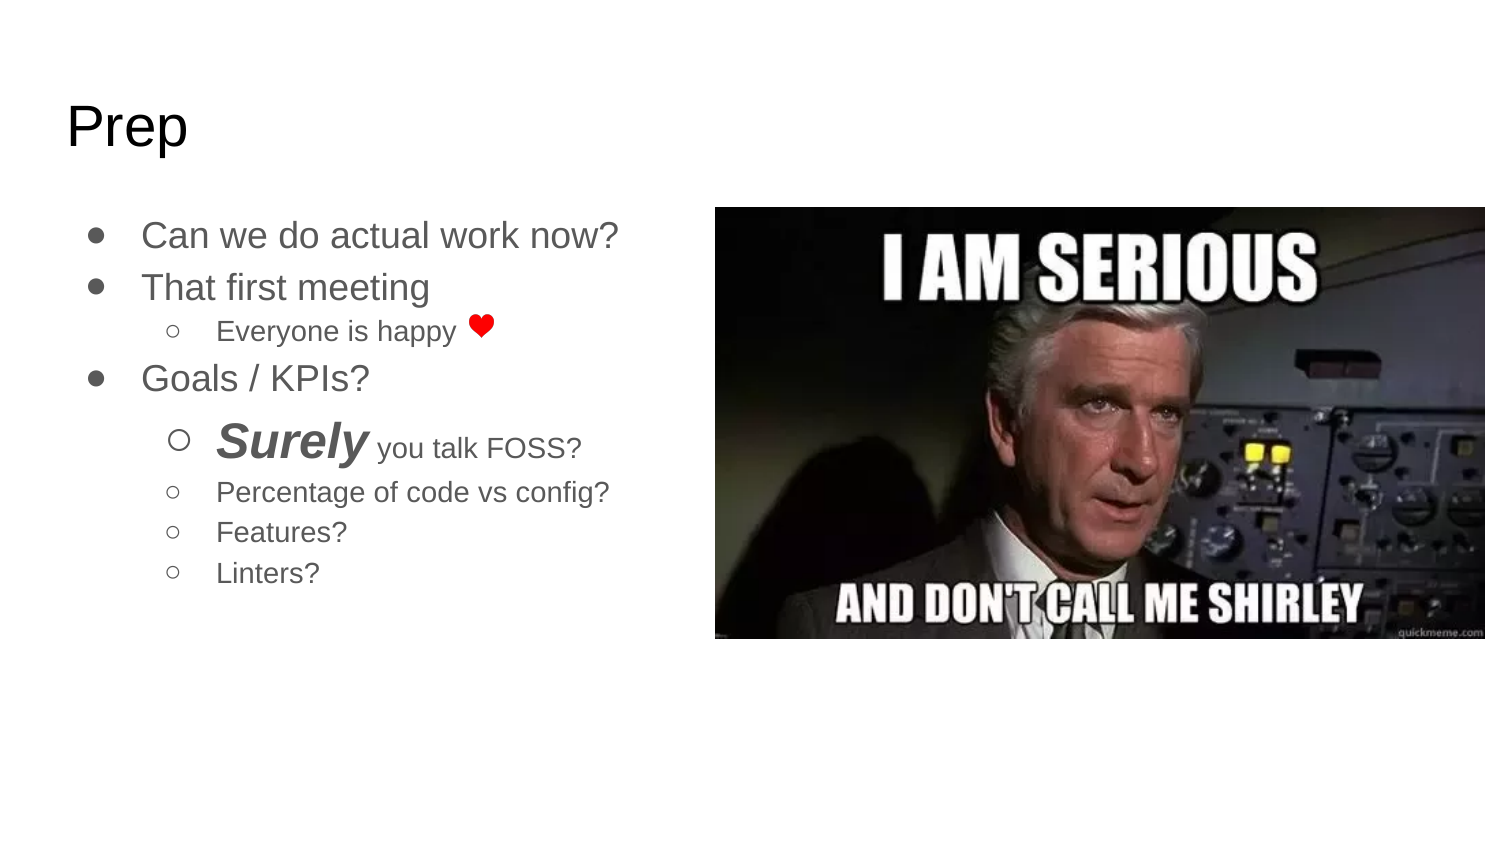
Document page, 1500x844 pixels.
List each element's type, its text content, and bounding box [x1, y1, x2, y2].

list Can we do actual work now? That first meeting Everyone is happy Goals / KPIs? Surely you talk FOSS? Percentage of code vs config? Features? Linters? [51, 189, 649, 750]
title Prep [51, 72, 1449, 167]
picture [715, 207, 1485, 639]
picture [469, 314, 494, 338]
